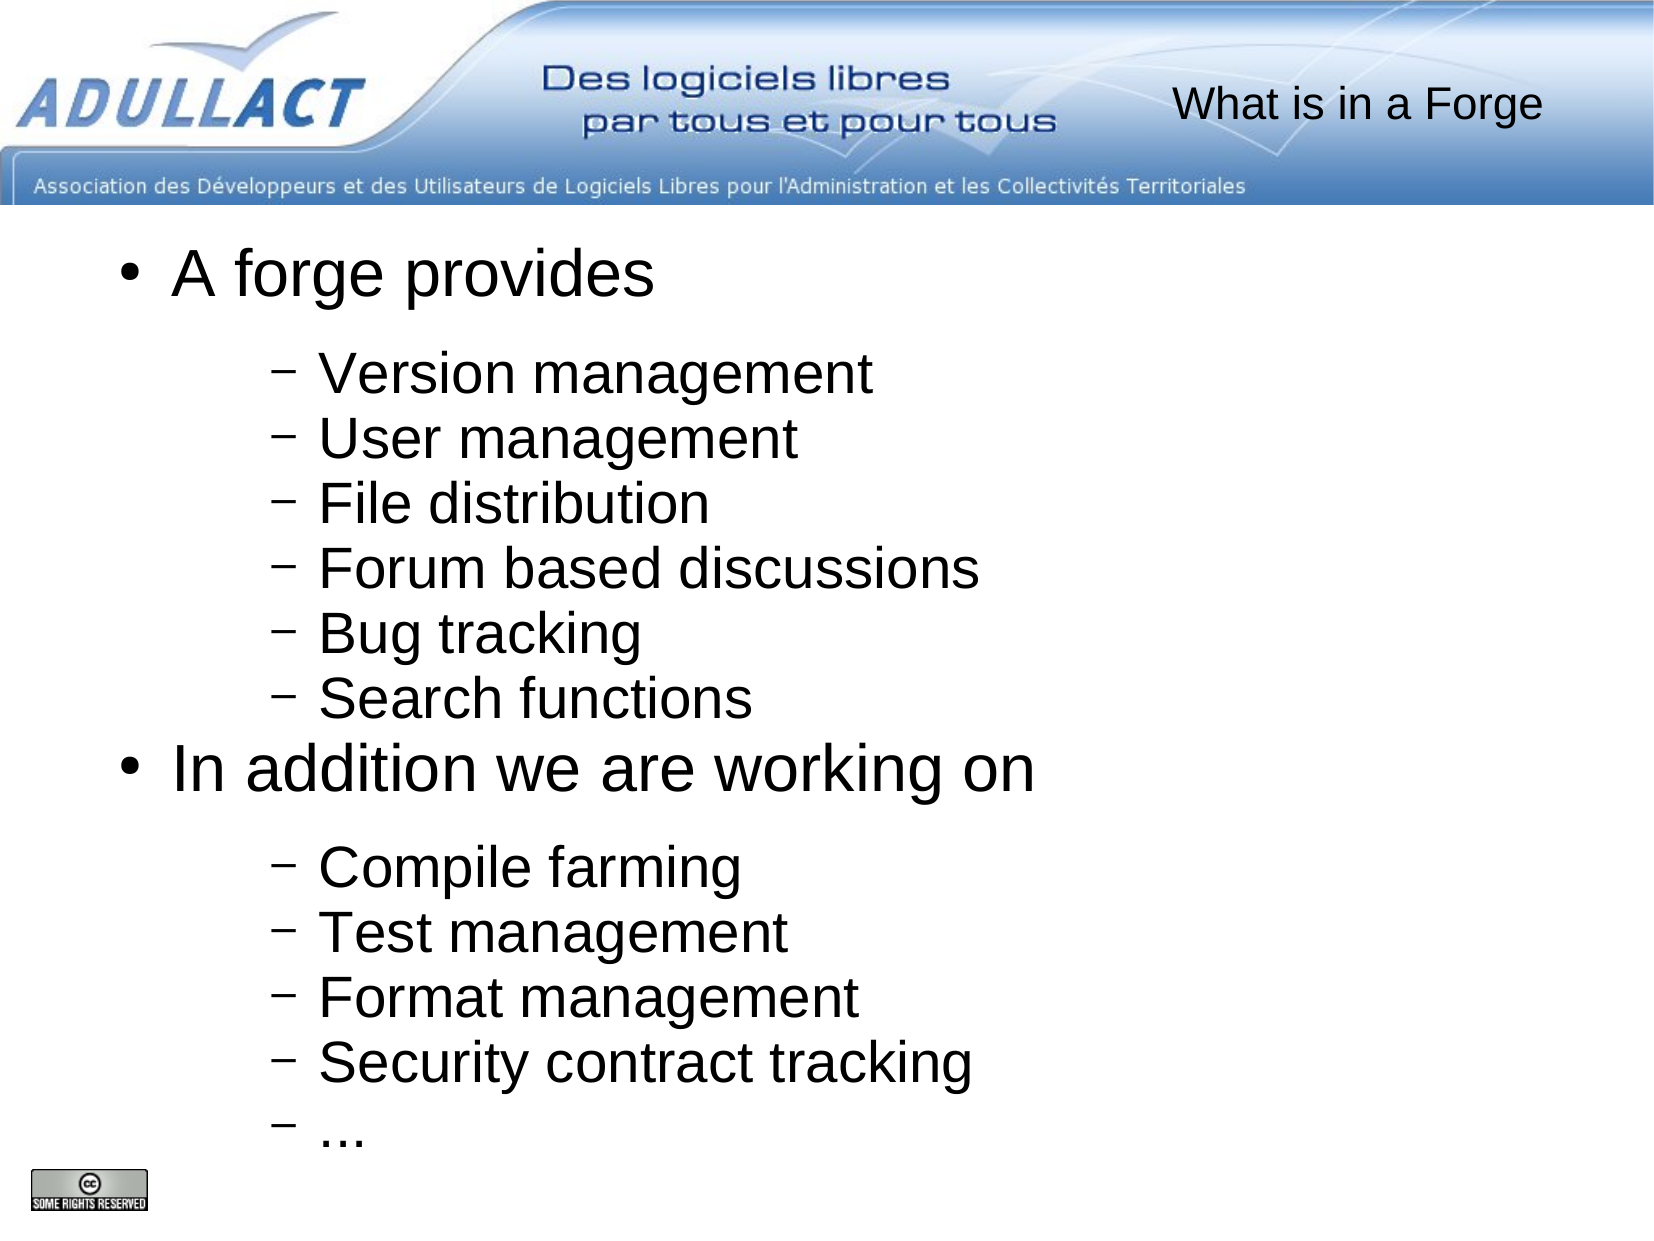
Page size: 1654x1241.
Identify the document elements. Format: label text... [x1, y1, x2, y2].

picture [31, 1169, 148, 1211]
picture [0, 0, 1654, 205]
list A forge provides Version management User management File distribution Forum based discussions Bug tracking Search functions In addition we are working on Compile farming Test management Format management Security contract tracking ... [82, 236, 1571, 1161]
title What is in a Forge [1092, 36, 1625, 170]
